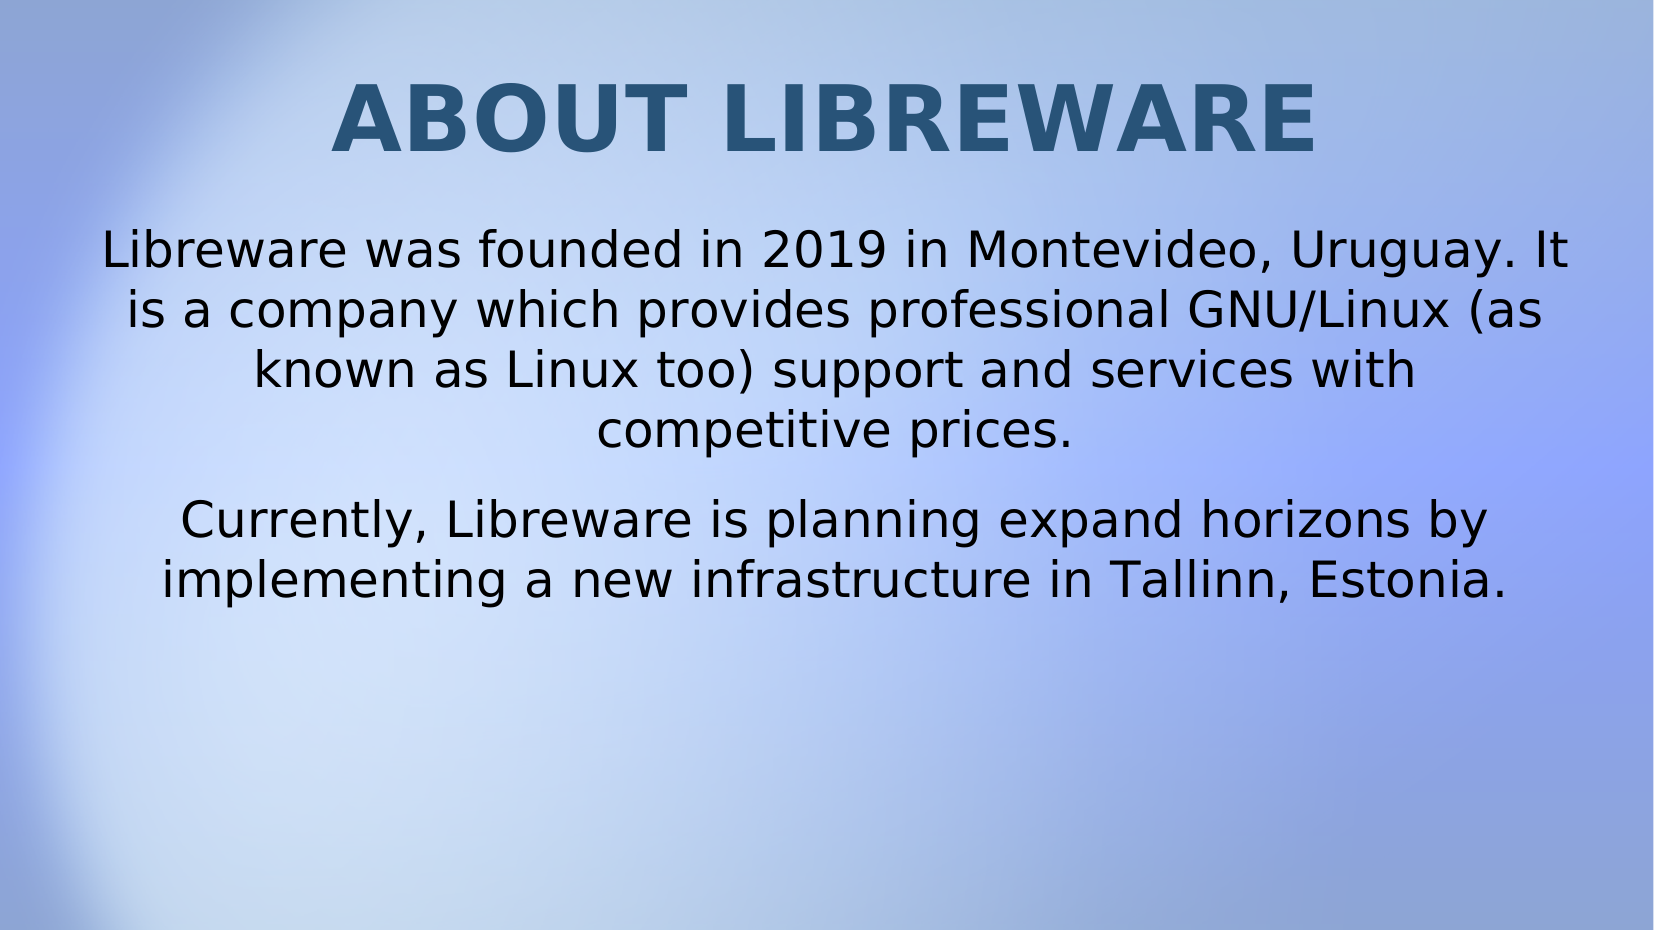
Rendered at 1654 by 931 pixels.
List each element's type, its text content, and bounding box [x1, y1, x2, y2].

text_box ABOUT LIBREWARE [82, 36, 1571, 193]
picture [0, 0, 1654, 930]
text_box Libreware was founded in 2019 in Montevideo, Uruguay. It is a company which provides professional GNU/Linux (as known as Linux too) support and services with competitive prices. Currently, Libreware is planning expand horizons by implementing a new infrastructure in Tallinn, Estonia. [82, 217, 1571, 758]
